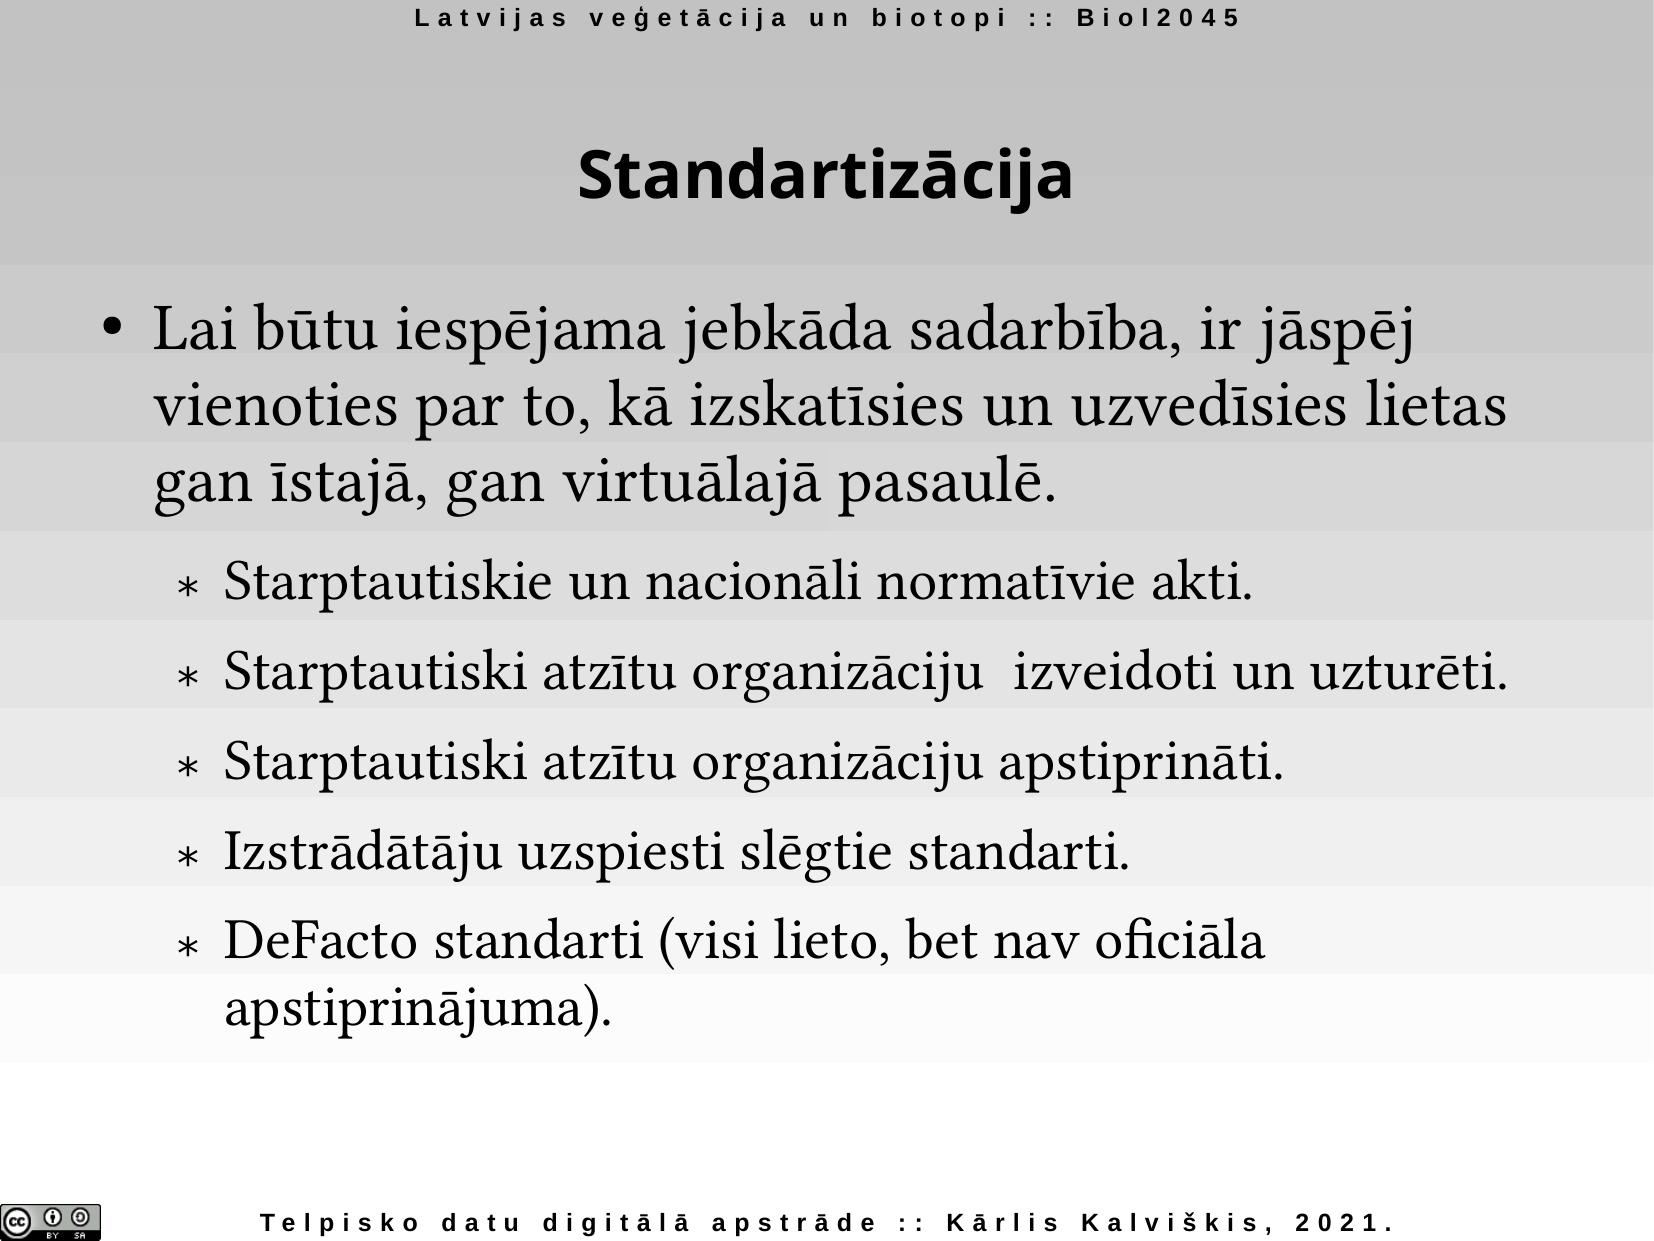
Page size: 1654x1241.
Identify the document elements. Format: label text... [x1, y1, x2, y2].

list Lai būtu iespējama jebkāda sadarbība, ir jāspēj vienoties par to, kā izskatīsies un uzvedīsies lietas gan īstajā, gan virtuālajā pasaulē. Starptautiskie un nacionāli normatīvie akti. Starptautiski atzītu organizāciju izveidoti un uzturēti. Starptautiski atzītu organizāciju apstiprināti. Izstrādātāju uzspiesti slēgtie standarti. DeFacto standarti (visi lieto, bet nav oficiāla apstiprinājuma). [82, 289, 1571, 1098]
title Standartizācija [29, 49, 1625, 296]
picture [0, 0, 1654, 1241]
